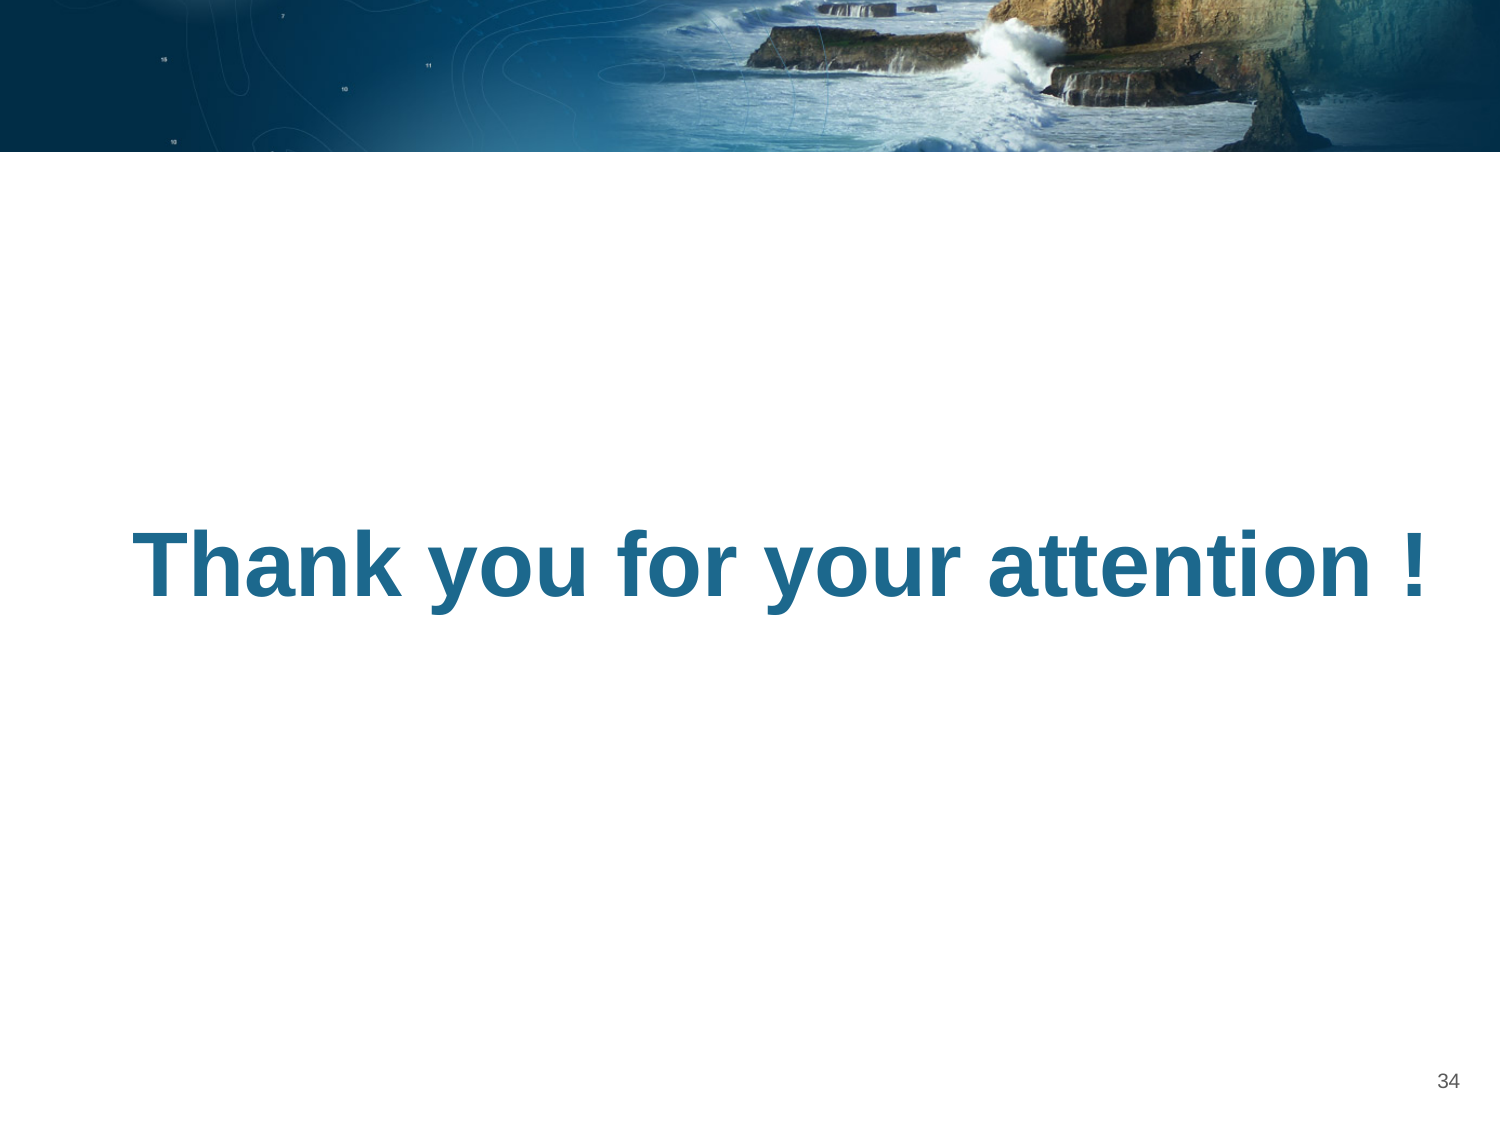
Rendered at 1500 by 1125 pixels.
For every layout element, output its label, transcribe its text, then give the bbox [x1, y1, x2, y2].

picture [0, 0, 1500, 152]
title Thank you for your attention ! [118, 472, 1500, 648]
